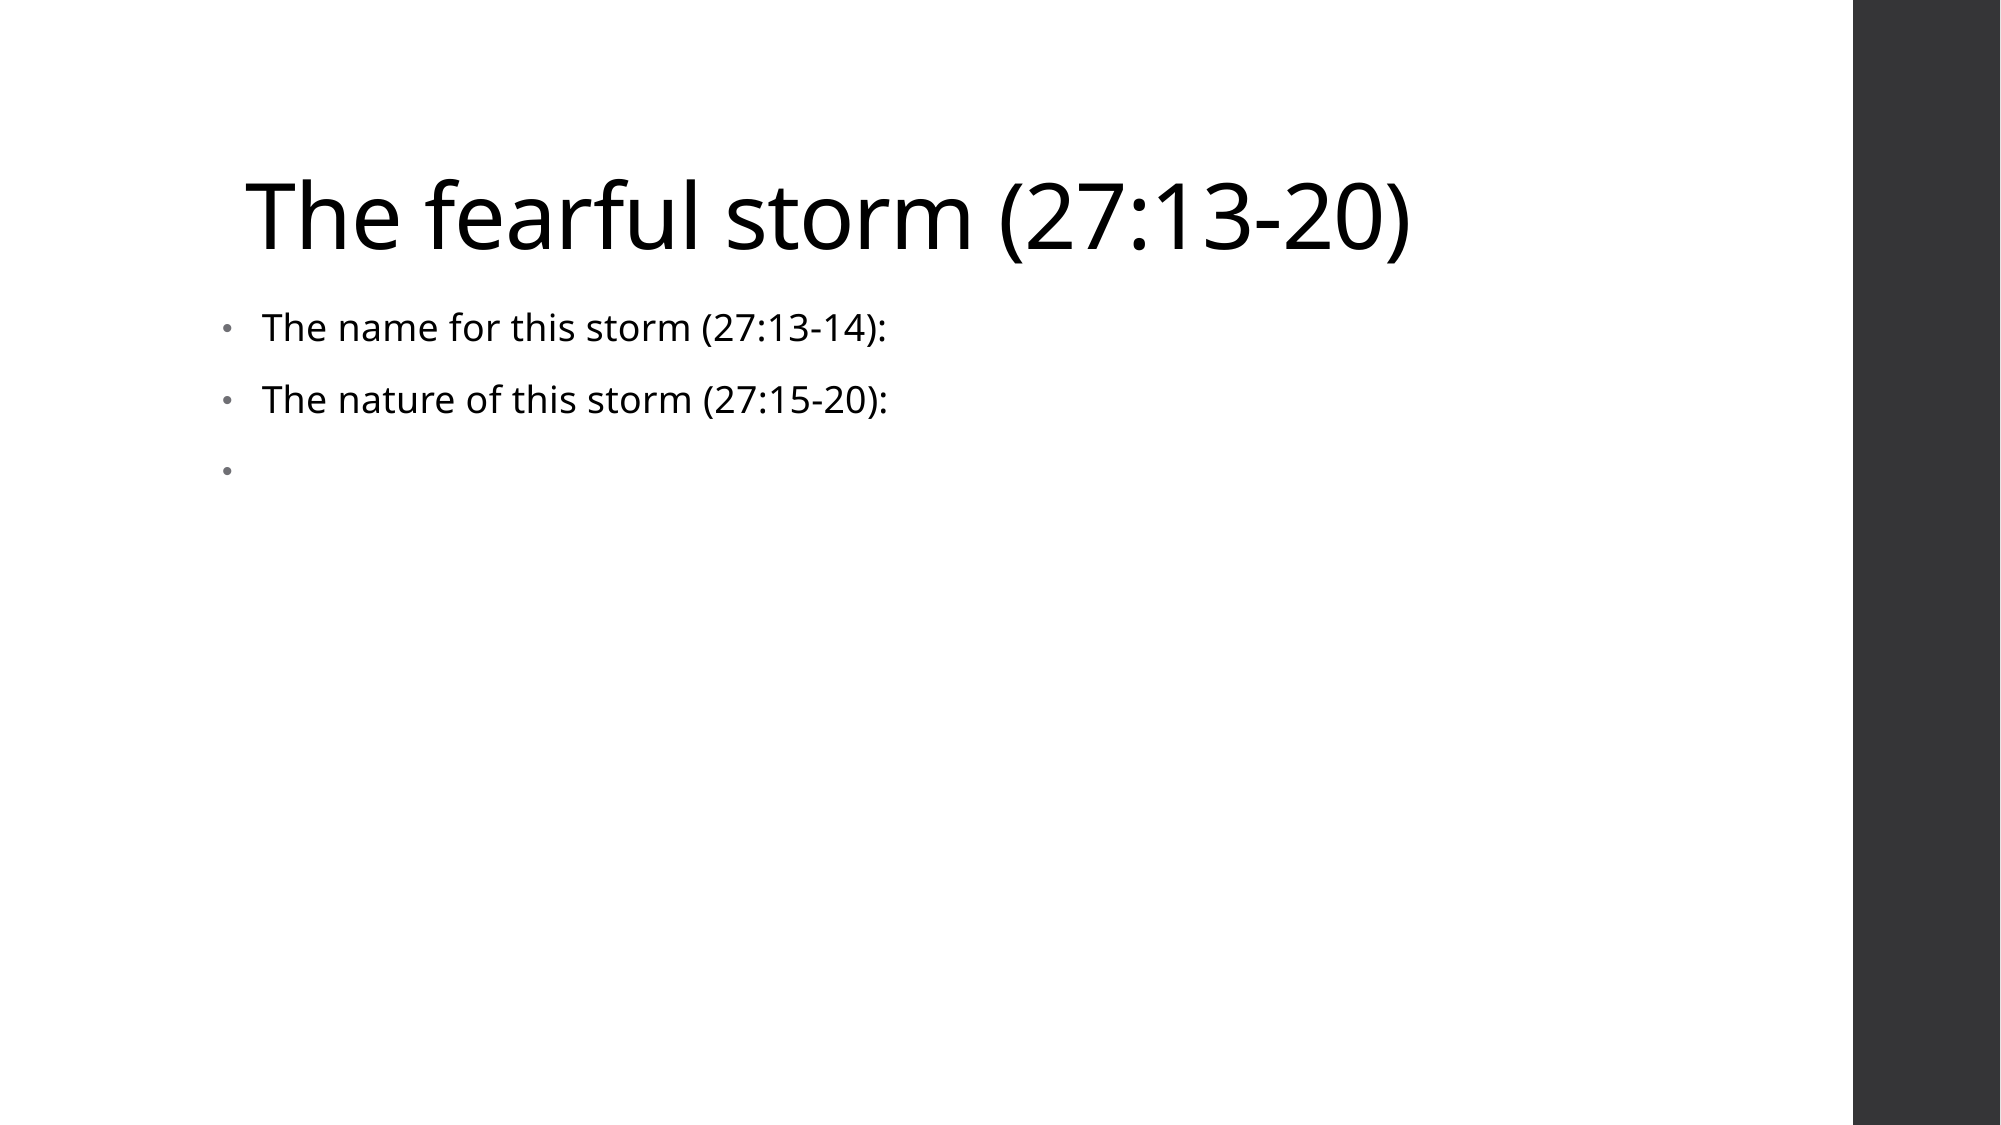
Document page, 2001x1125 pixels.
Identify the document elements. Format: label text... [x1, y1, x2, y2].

title The fearful storm (27:13-20) [206, 60, 1797, 278]
list The name for this storm (27:13-14): The nature of this storm (27:15-20): [206, 299, 1617, 1014]
